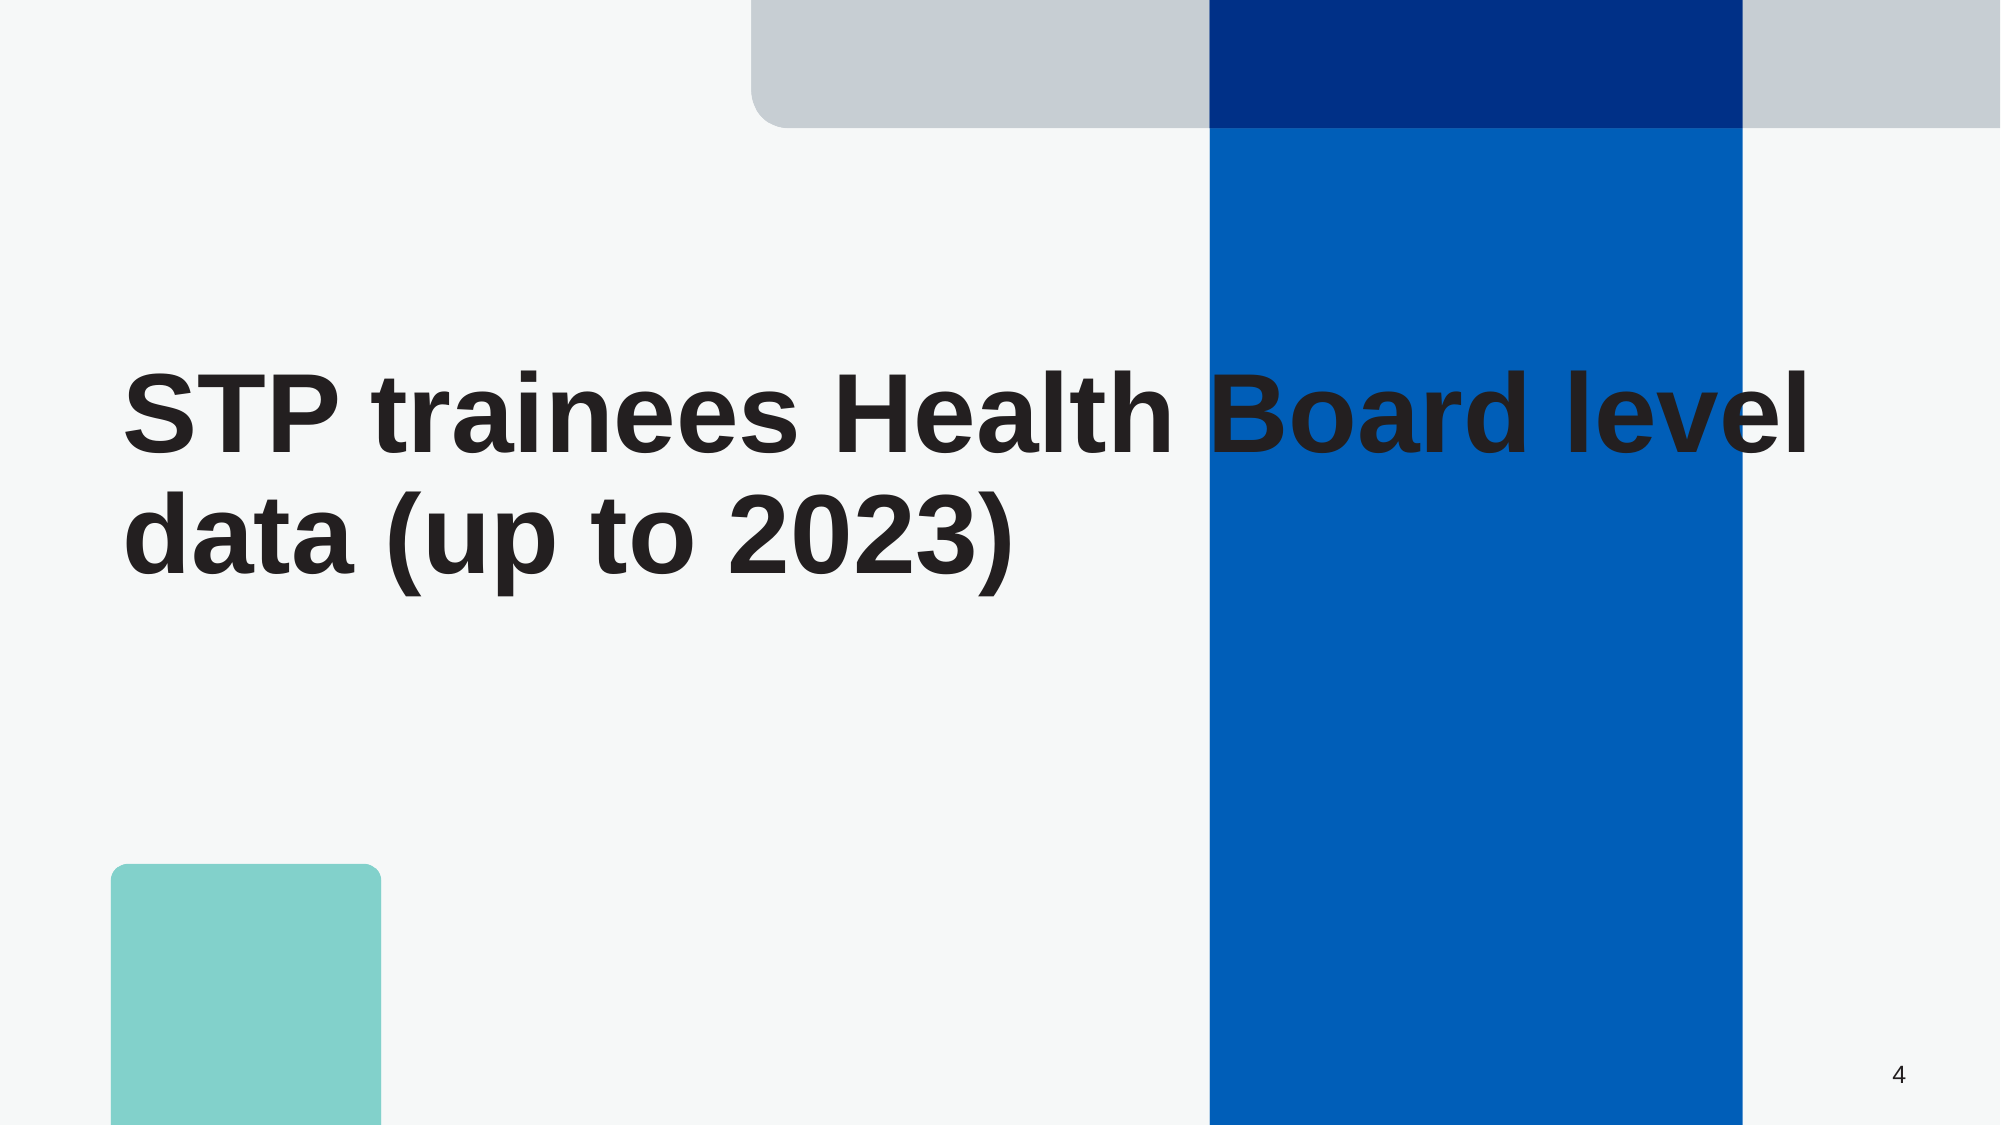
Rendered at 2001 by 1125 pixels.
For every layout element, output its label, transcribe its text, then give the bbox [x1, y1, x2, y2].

title STP trainees Health Board level data (up to 2023) [122, 355, 1117, 573]
